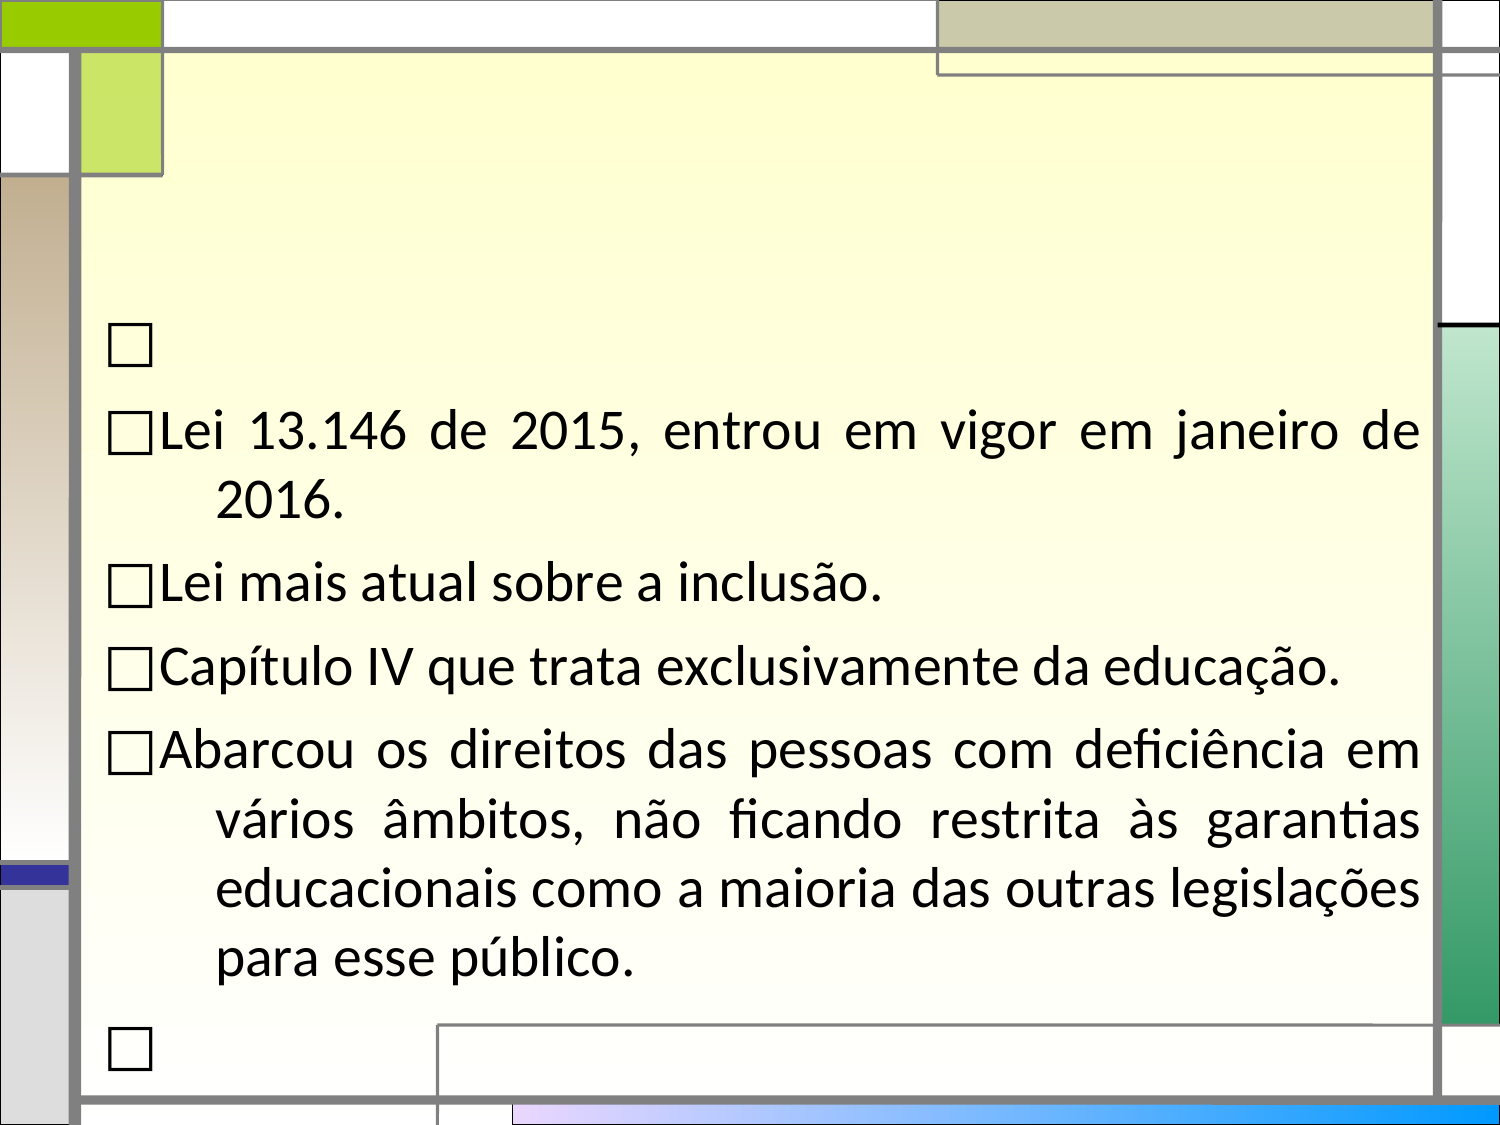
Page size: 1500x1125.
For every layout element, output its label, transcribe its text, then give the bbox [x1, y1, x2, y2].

title Lei Brasileira de Inclusão da Pessoa com Deficiência [64, 125, 1500, 279]
list Lei 13.146 de 2015, entrou em vigor em janeiro de 2016. Lei mais atual sobre a inclusão. Capítulo IV que trata exclusivamente da educação. Abarcou os direitos das pessoas com deficiência em vários âmbitos, não ficando restrita às garantias educacionais como a maioria das outras legislações para esse público. [88, 290, 1439, 1000]
